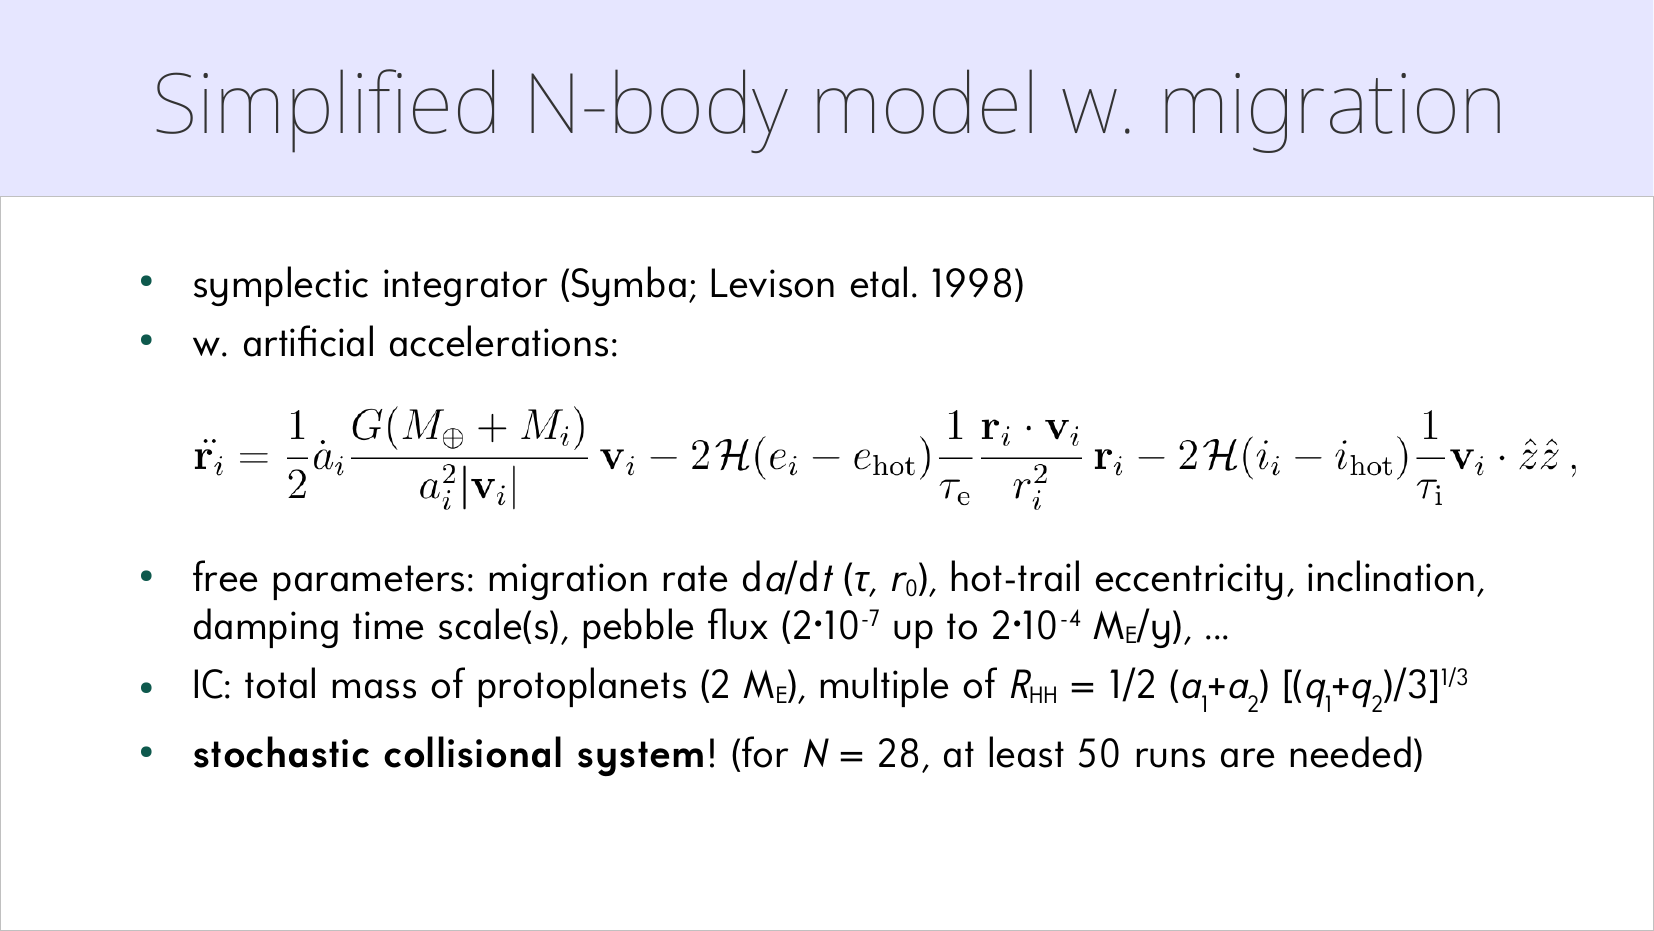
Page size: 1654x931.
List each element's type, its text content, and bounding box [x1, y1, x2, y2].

list symplectic integrator (Symba; Levison etal. 1998) w. artificial accelerations: free parameters: migration rate da/dt (τ, r0), hot-trail eccentricity, inclination, damping time scale(s), pebble flux (2∙10-7 up to 2∙10-4 ME/y), ... IC: total mass of protoplanets (2 ME), multiple of RHH = 1/2 (a1+a2) [(q1+q2)/3]1/3 stochastic collisional system! (for N = 28, at least 50 runs are needed) [121, 258, 1501, 798]
picture [194, 406, 1576, 511]
title Simplified N-body model w. migration [124, 23, 1537, 179]
